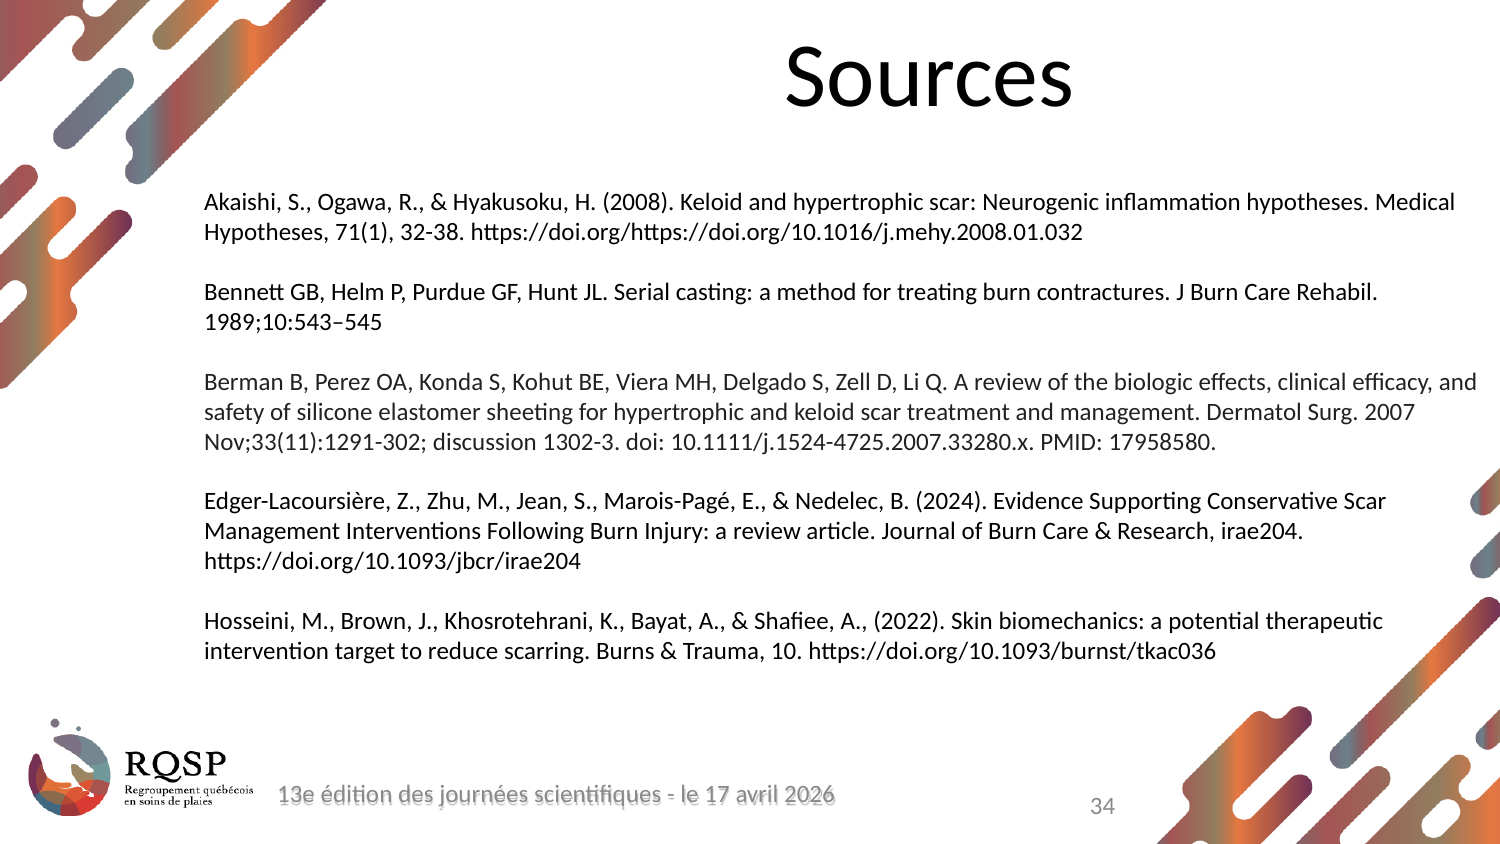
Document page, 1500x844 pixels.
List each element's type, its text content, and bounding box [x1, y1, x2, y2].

text_box [1074, 782, 1426, 828]
title Sources [328, 0, 1500, 141]
text_box Akaishi, S., Ogawa, R., & Hyakusoku, H. (2008). Keloid and hypertrophic scar: Neurogenic inflammation hypotheses. Medical Hypotheses, 71(1), 32-38. https://doi.org/https://doi.org/10.1016/j.mehy.2008.01.032 Bennett GB, Helm P, Purdue GF, Hunt JL. Serial casting: a method for treating burn contractures. J Burn Care Rehabil. 1989;10:543–545 Berman B, Perez OA, Konda S, Kohut BE, Viera MH, Delgado S, Zell D, Li Q. A review of the biologic effects, clinical efficacy, and safety of silicone elastomer sheeting for hypertrophic and keloid scar treatment and management. Dermatol Surg. 2007 Nov;33(11):1291-302; discussion 1302-3. doi: 10.1111/j.1524-4725.2007.33280.x. PMID: 17958580. Edger-Lacoursière, Z., Zhu, M., Jean, S., Marois-Pagé, E., & Nedelec, B. (2024). Evidence Supporting Conservative Scar Management Interventions Following Burn Injury: a review article. Journal of Burn Care & Research, irae204. https://doi.org/10.1093/jbcr/irae204 Hosseini, M., Brown, J., Khosrotehrani, K., Bayat, A., & Shafiee, A., (2022). Skin biomechanics: a potential therapeutic intervention target to reduce scarring. Burns & Trauma, 10. https://doi.org/10.1093/burnst/tkac036 [189, 177, 1500, 769]
